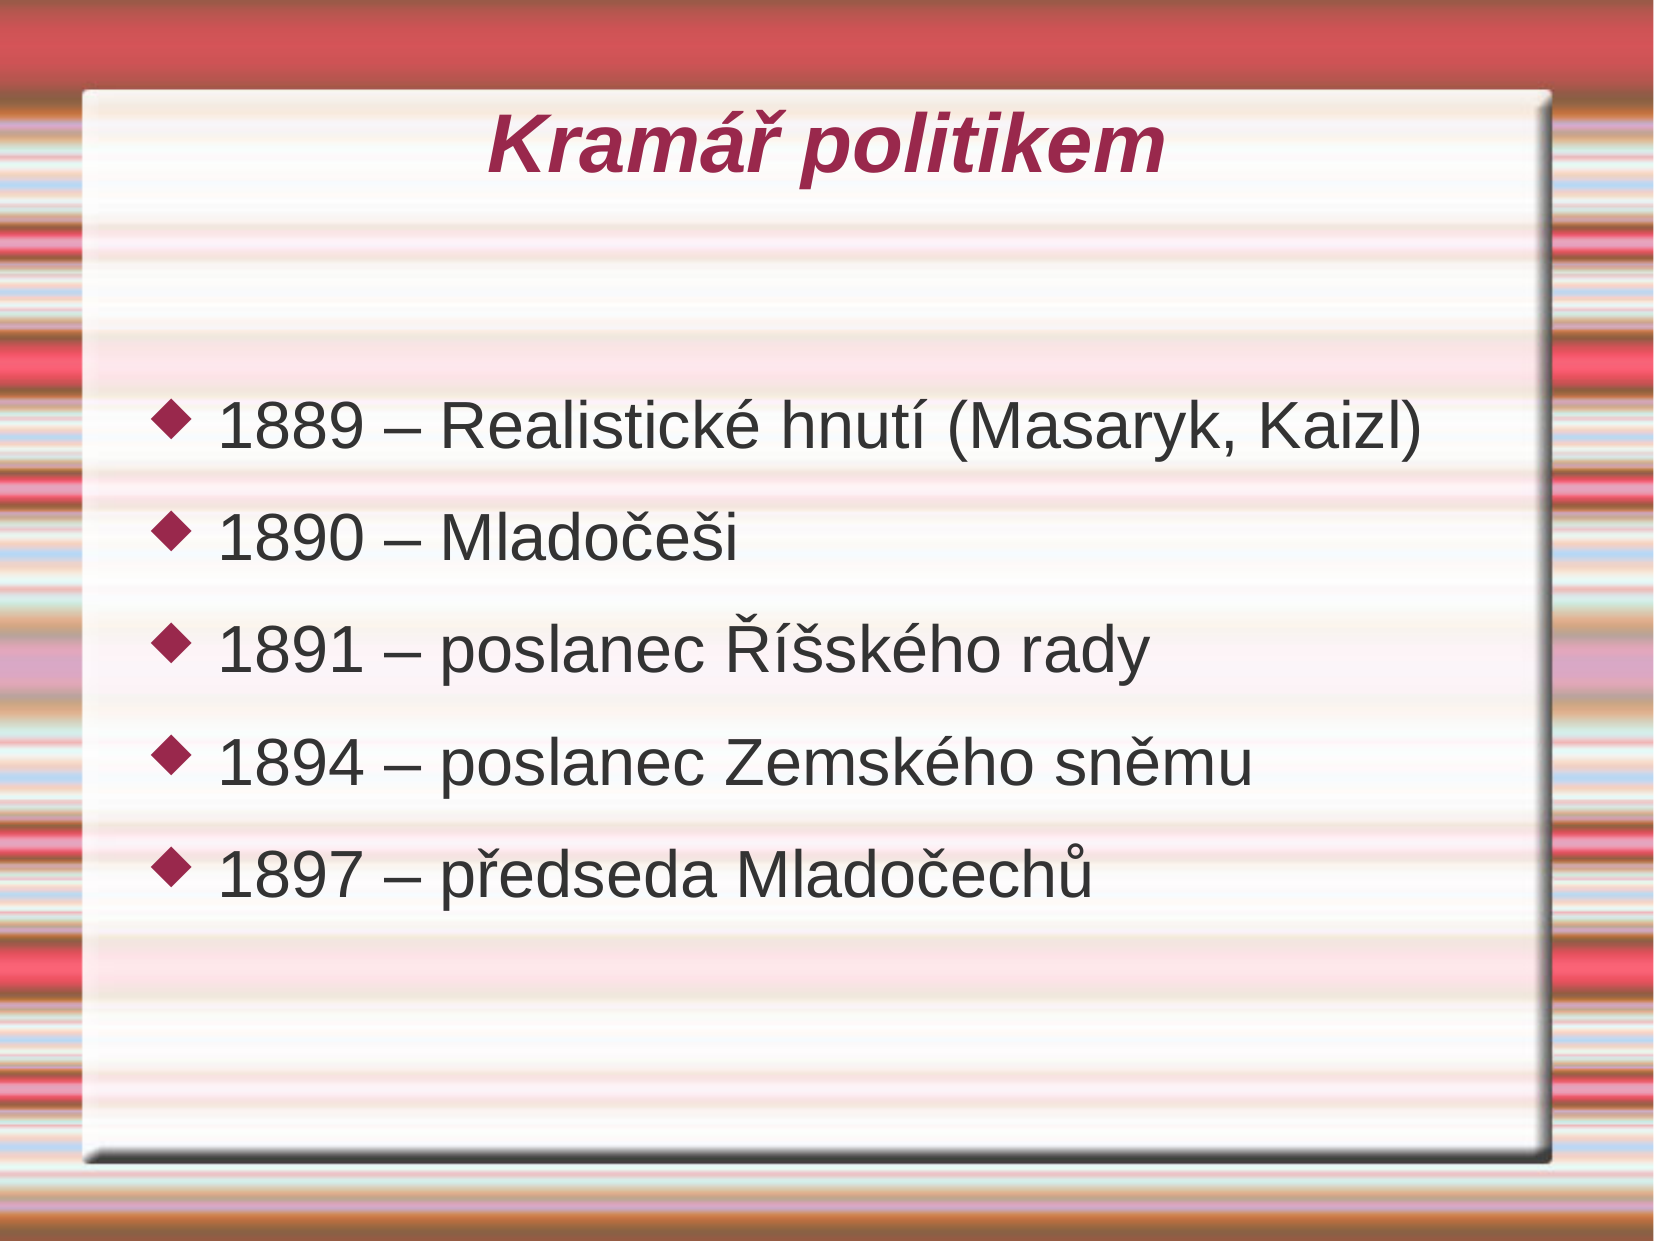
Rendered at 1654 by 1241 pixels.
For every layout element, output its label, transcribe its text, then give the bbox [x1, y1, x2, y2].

picture [0, 0, 1654, 1241]
list 1889 – Realistické hnutí (Masaryk, Kaizl) 1890 – Mladočeši 1891 – poslanec Říšského rady 1894 – poslanec Zemského sněmu 1897 – předseda Mladočechů [134, 350, 1516, 1132]
title Kramář politikem [121, 50, 1534, 237]
